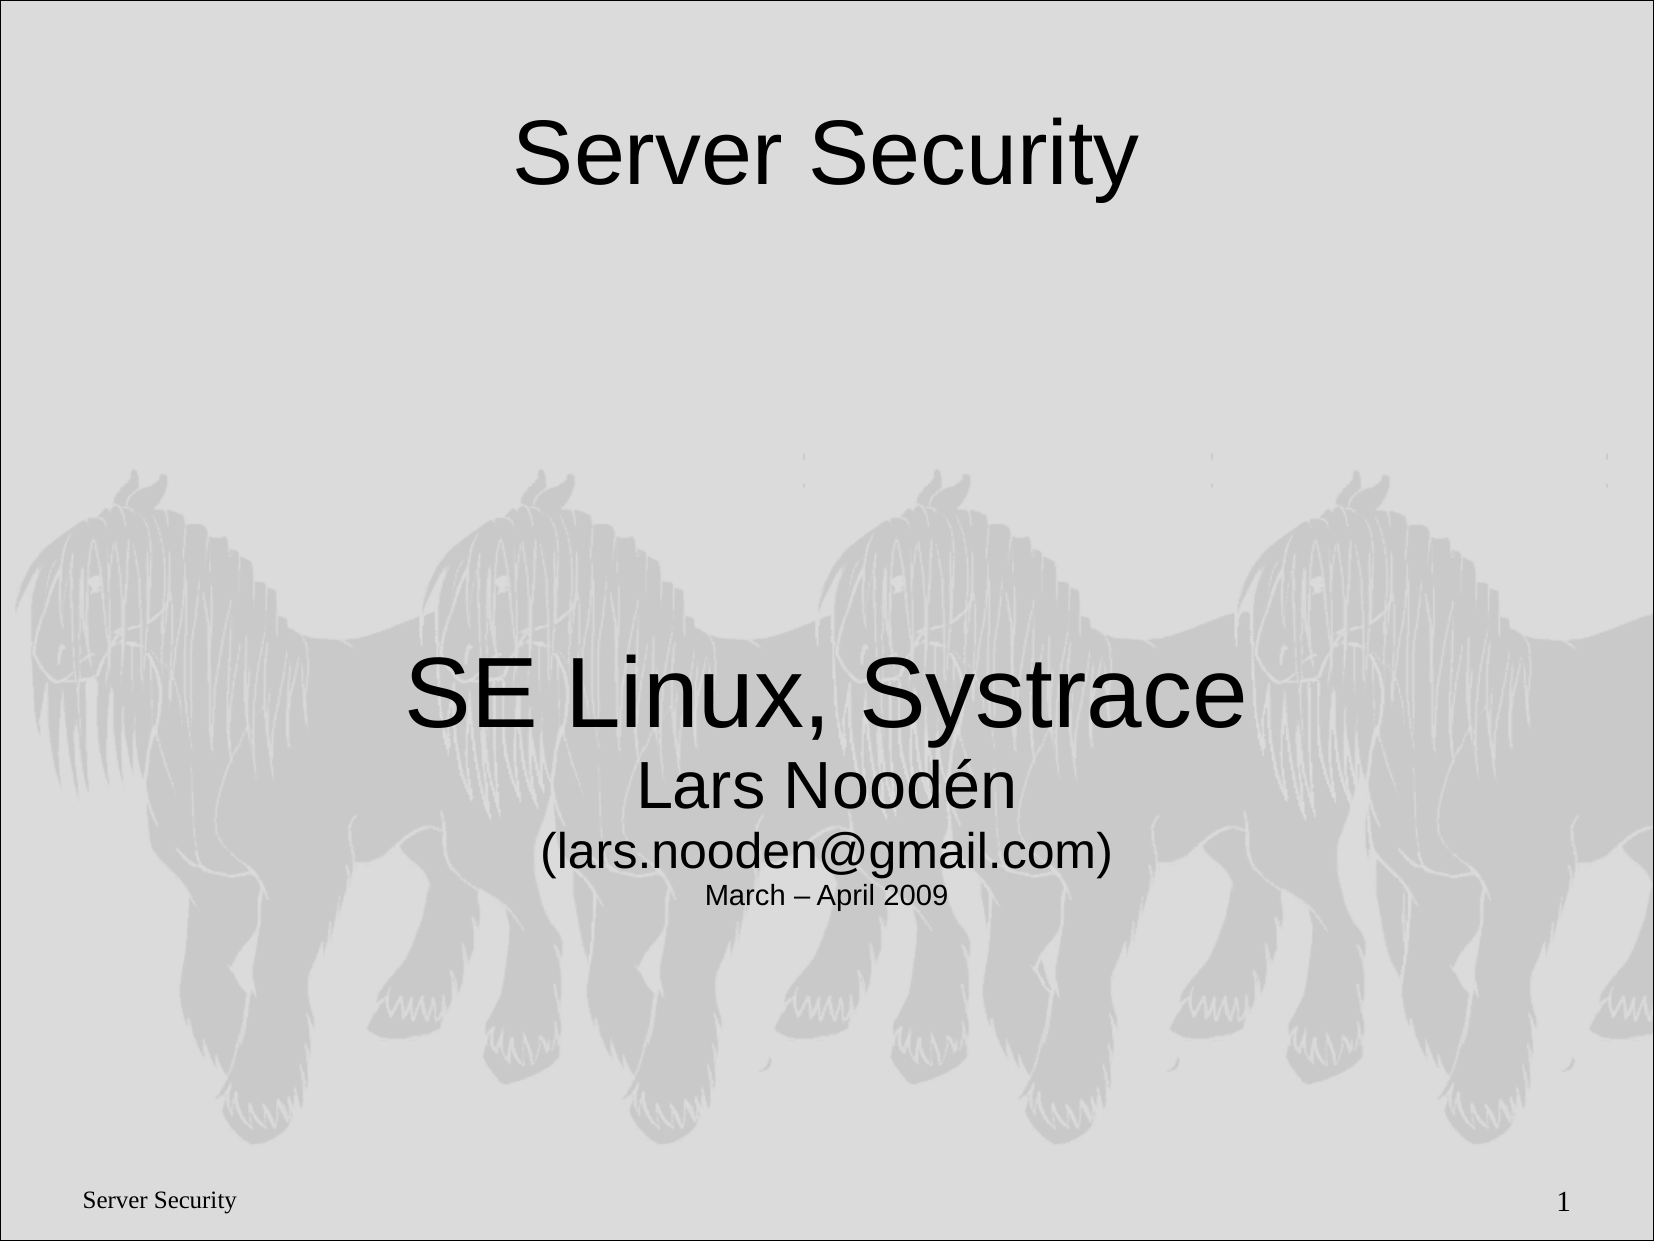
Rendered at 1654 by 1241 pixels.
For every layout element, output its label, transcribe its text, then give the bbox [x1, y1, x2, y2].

subtitle SE Linux, Systrace Lars Noodén (lars.nooden@gmail.com) March – April 2009 [82, 297, 1571, 1102]
title Server Security [82, 49, 1571, 257]
